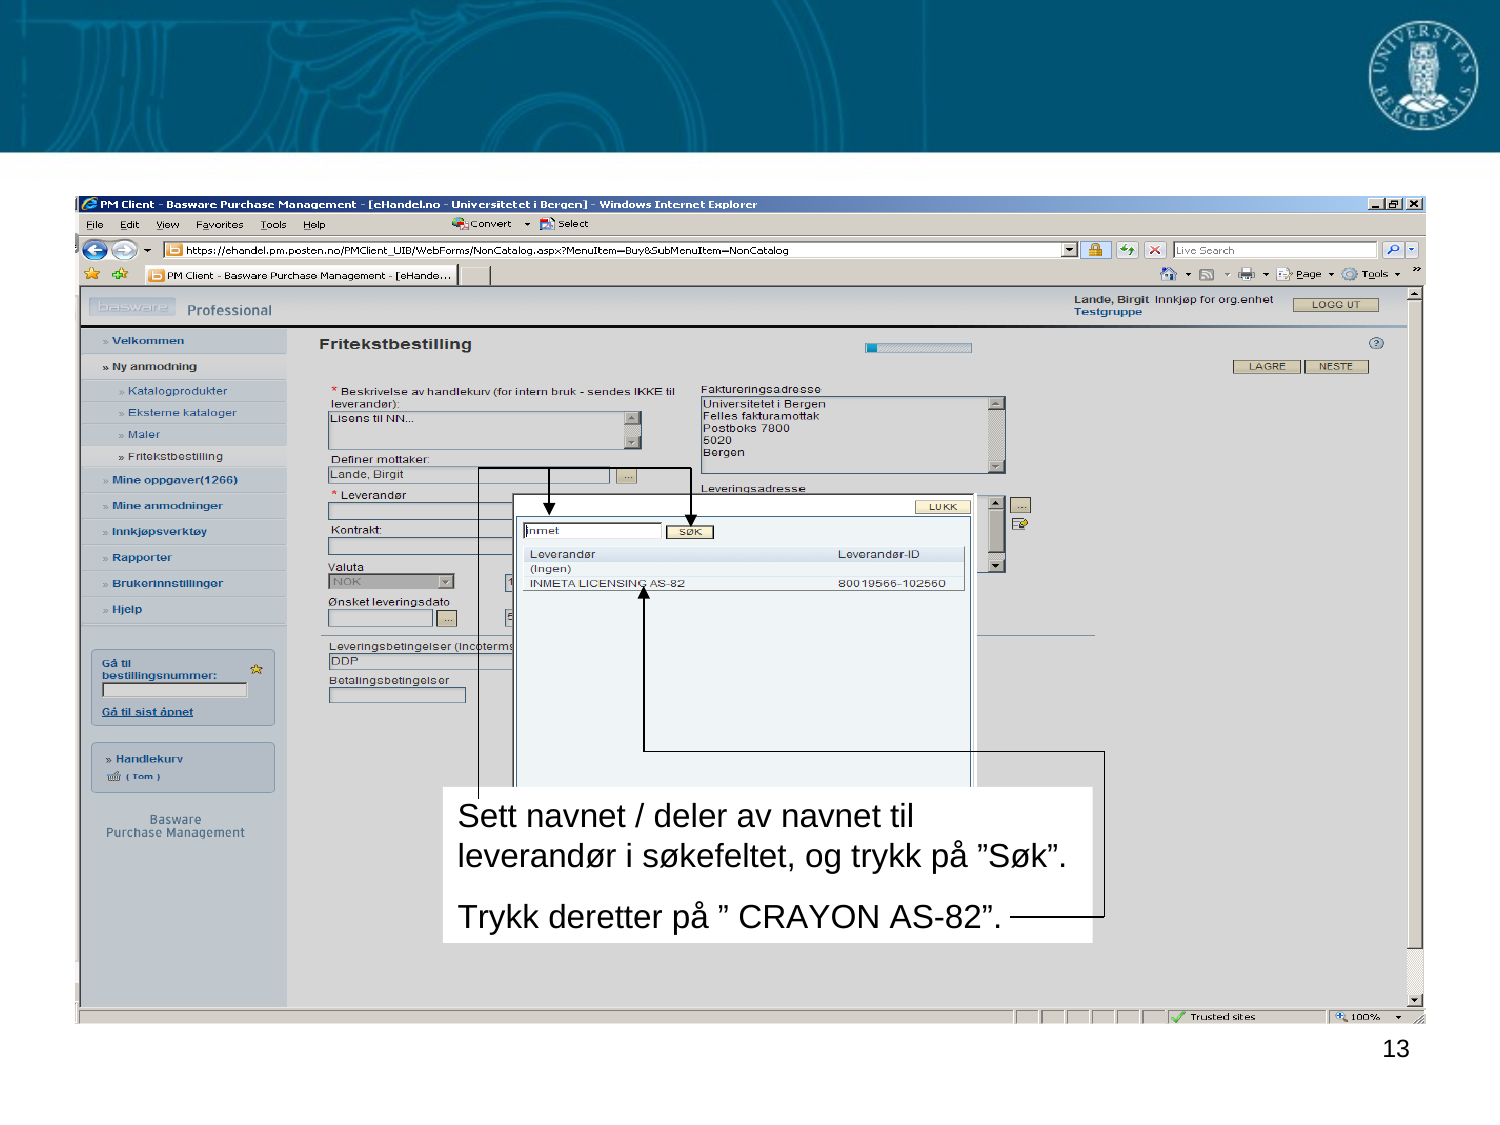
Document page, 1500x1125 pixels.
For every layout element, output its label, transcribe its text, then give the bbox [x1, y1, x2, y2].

text_box Sett navnet / deler av navnet til leverandør i søkefeltet, og trykk på ”Søk”. Trykk deretter på ” CRAYON AS-82”. [442, 786, 1093, 943]
picture [1368, 21, 1478, 131]
text_box <number> [1074, 1024, 1426, 1103]
picture [0, 151, 1500, 1125]
text_box [75, 196, 1426, 1024]
